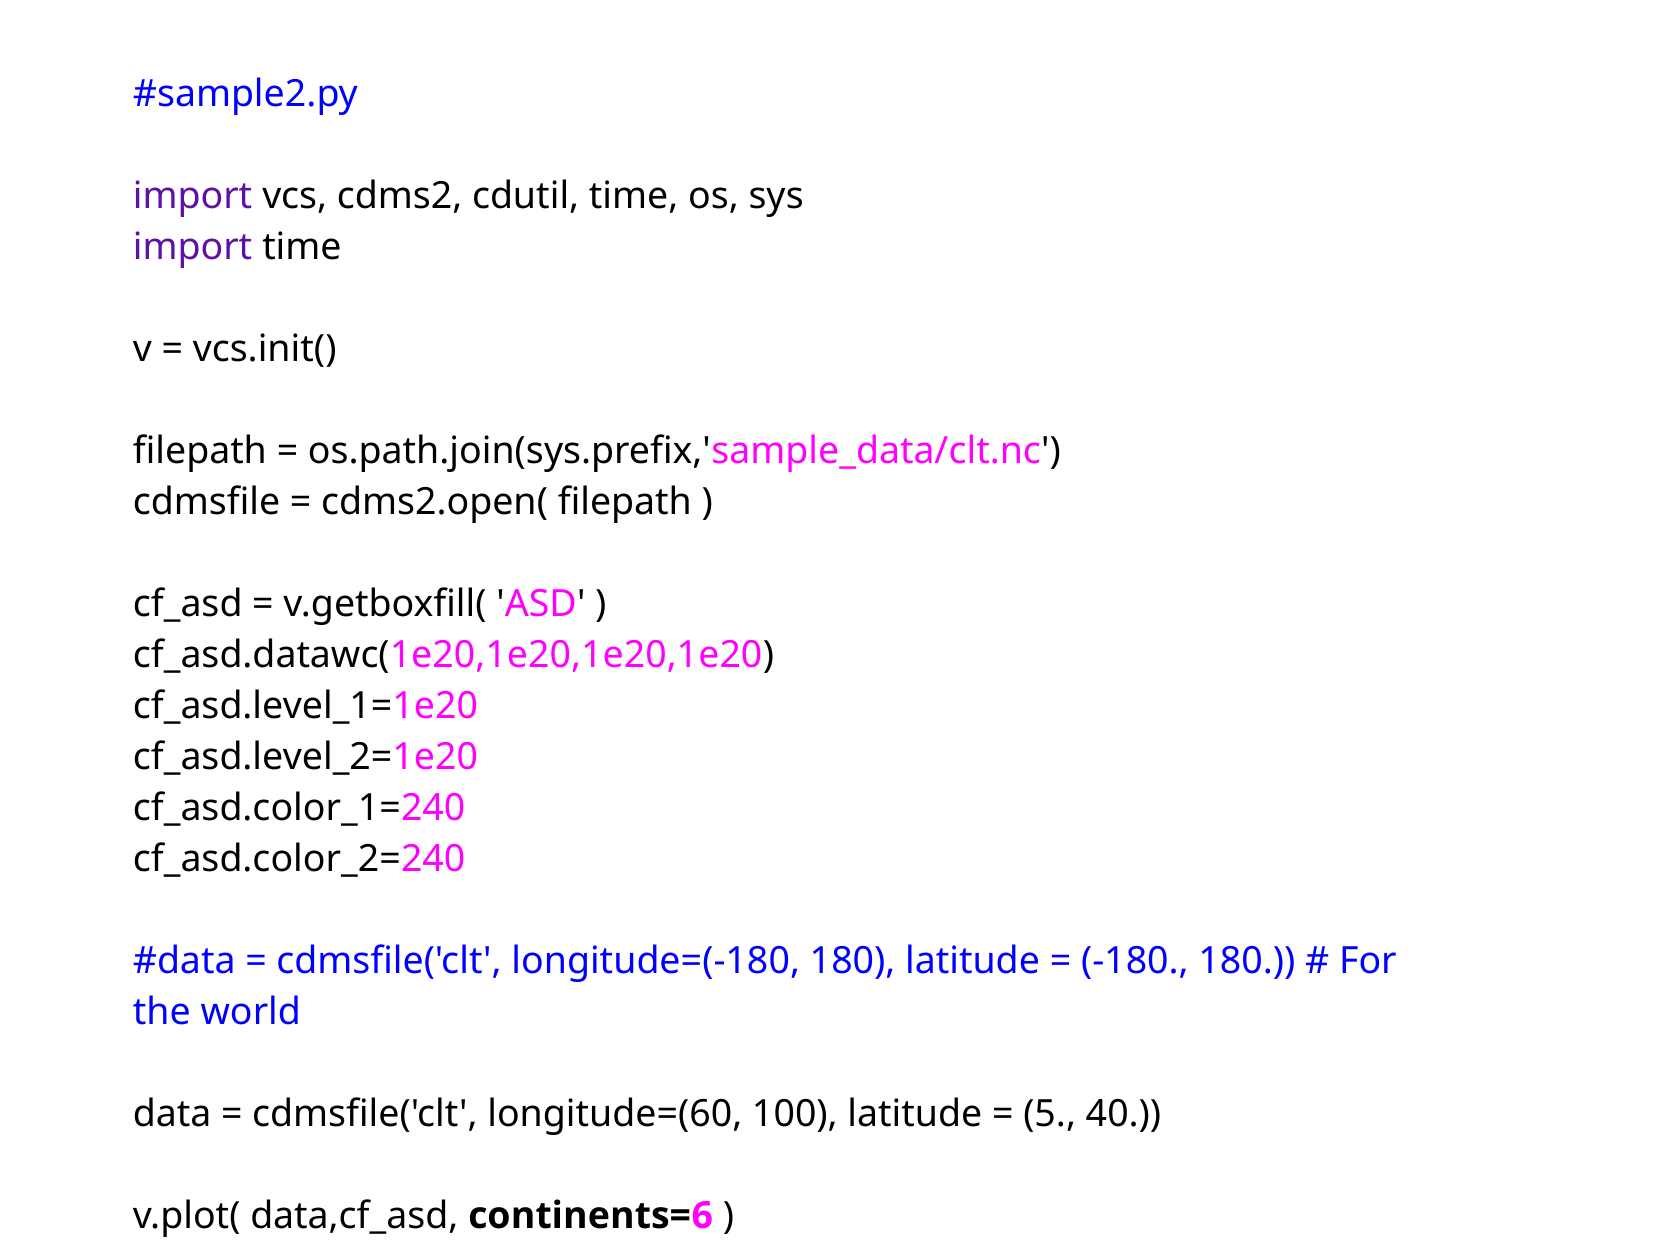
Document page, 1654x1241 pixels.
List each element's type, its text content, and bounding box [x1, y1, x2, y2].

text_box #sample2.py import vcs, cdms2, cdutil, time, os, sys import time v = vcs.init() filepath = os.path.join(sys.prefix,'sample_data/clt.nc') cdmsfile = cdms2.open( filepath ) cf_asd = v.getboxfill( 'ASD' ) cf_asd.datawc(1e20,1e20,1e20,1e20) cf_asd.level_1=1e20 cf_asd.level_2=1e20 cf_asd.color_1=240 cf_asd.color_2=240 #data = cdmsfile('clt', longitude=(-180, 180), latitude = (-180., 180.)) # For the world data = cdmsfile('clt', longitude=(60, 100), latitude = (5., 40.)) v.plot( data,cf_asd, continents=6 ) [118, 59, 1418, 1199]
